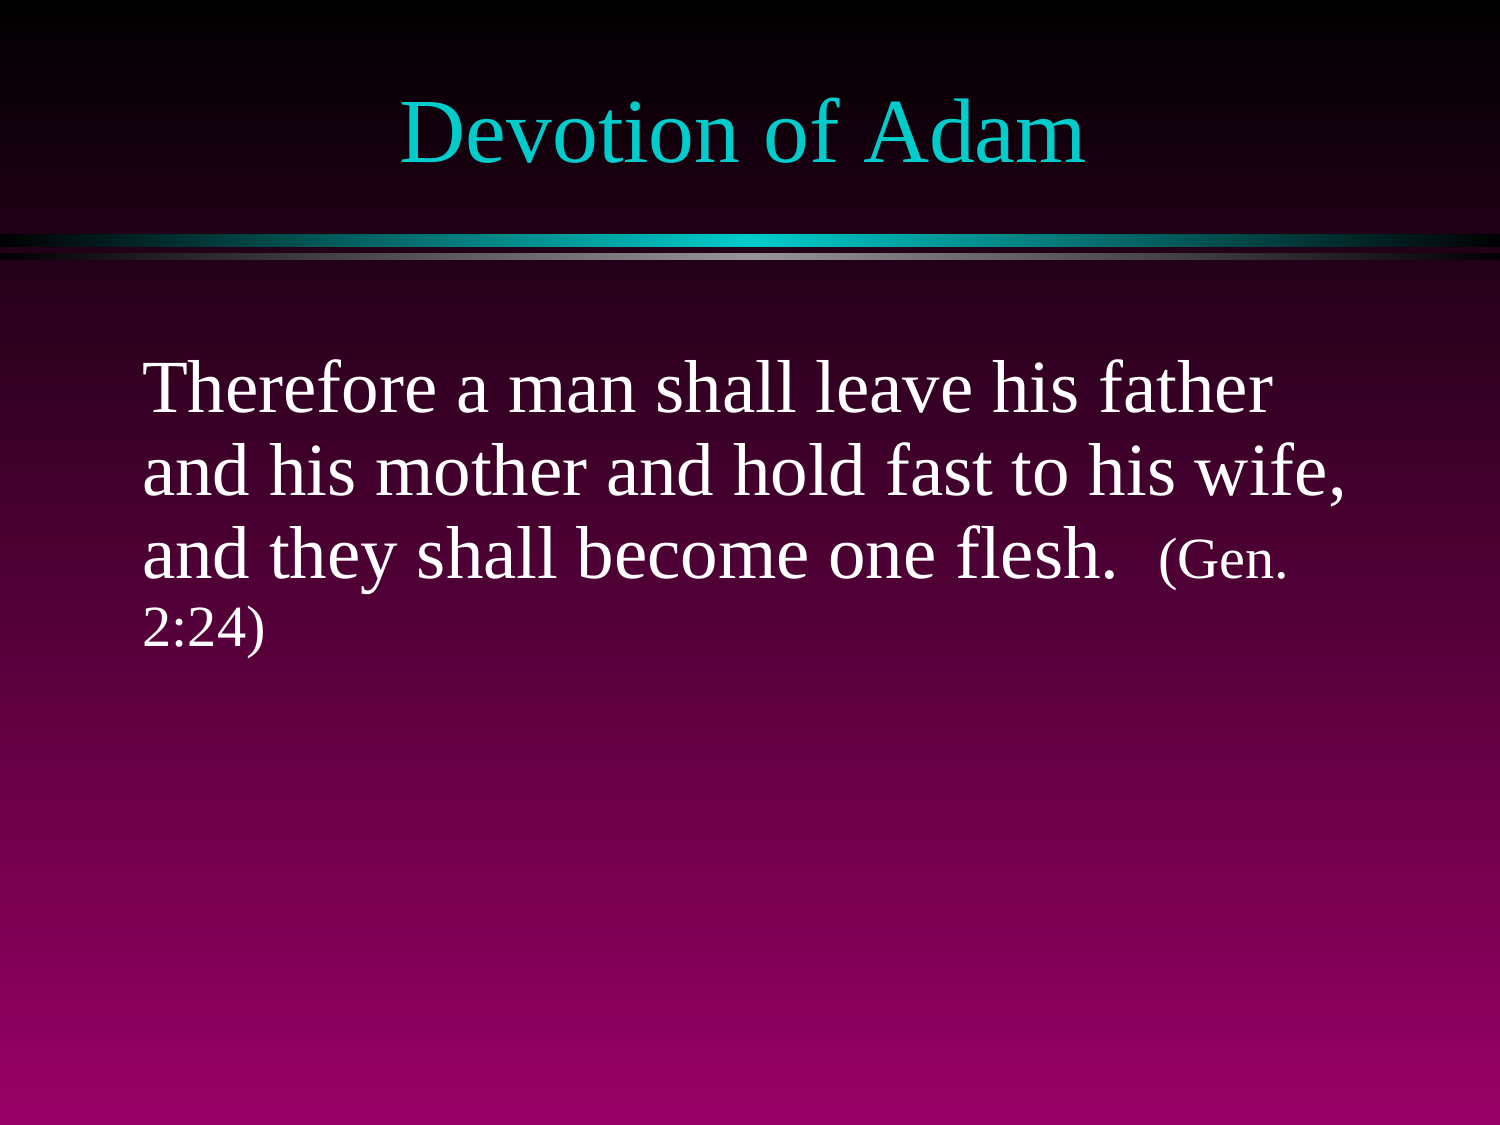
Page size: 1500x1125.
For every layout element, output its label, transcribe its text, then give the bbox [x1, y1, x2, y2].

title Devotion of Adam [99, 44, 1388, 218]
text_box Therefore a man shall leave his father and his mother and hold fast to his wife, and they shall become one flesh. (Gen. 2:24) [127, 338, 1394, 667]
